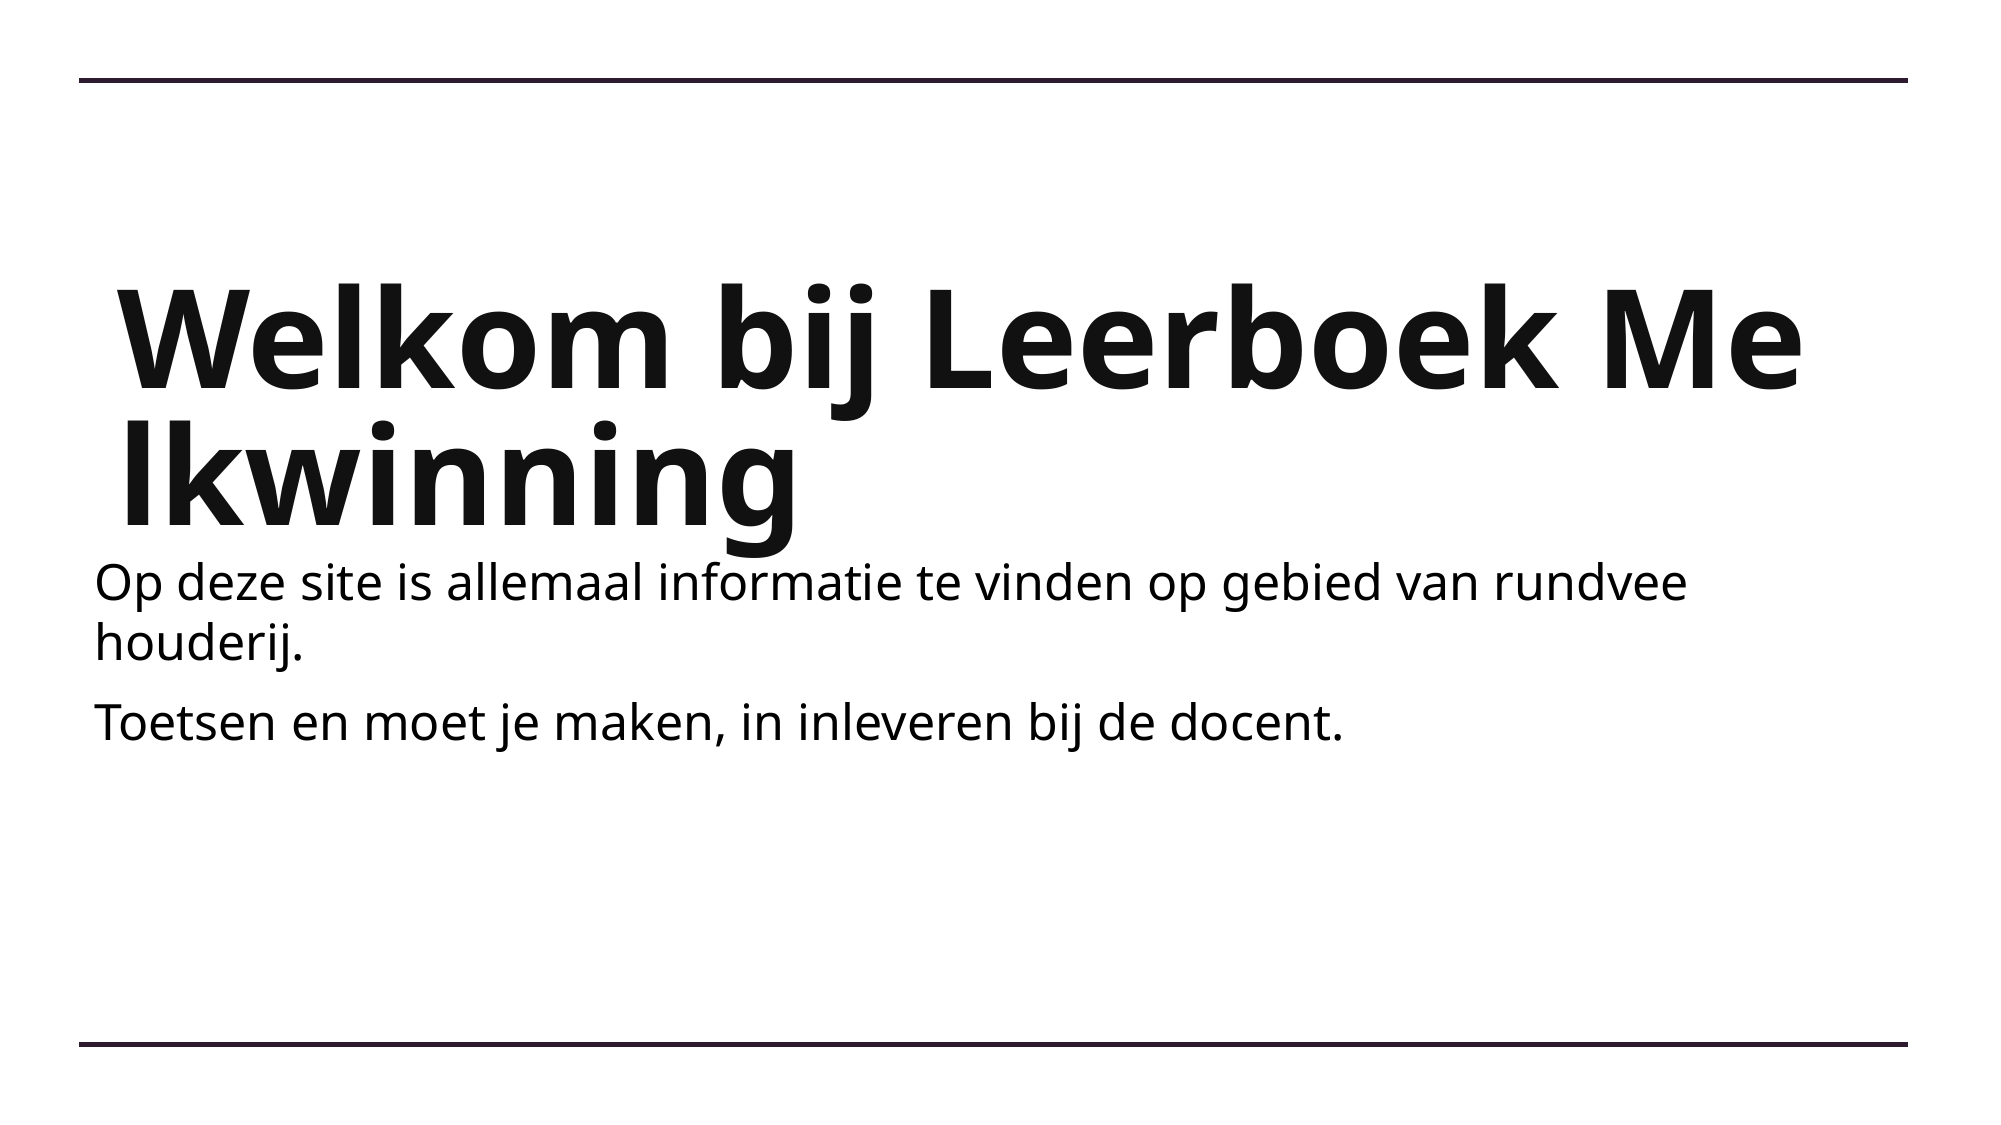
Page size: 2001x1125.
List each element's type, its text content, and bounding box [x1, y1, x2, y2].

title Welkom bij Leerboek Melkwinning [102, 243, 1847, 598]
list Op deze site is allemaal informatie te vinden op gebied van rundvee houderij. Toetsen en moet je maken, in inleveren bij de docent. [79, 542, 1803, 965]
